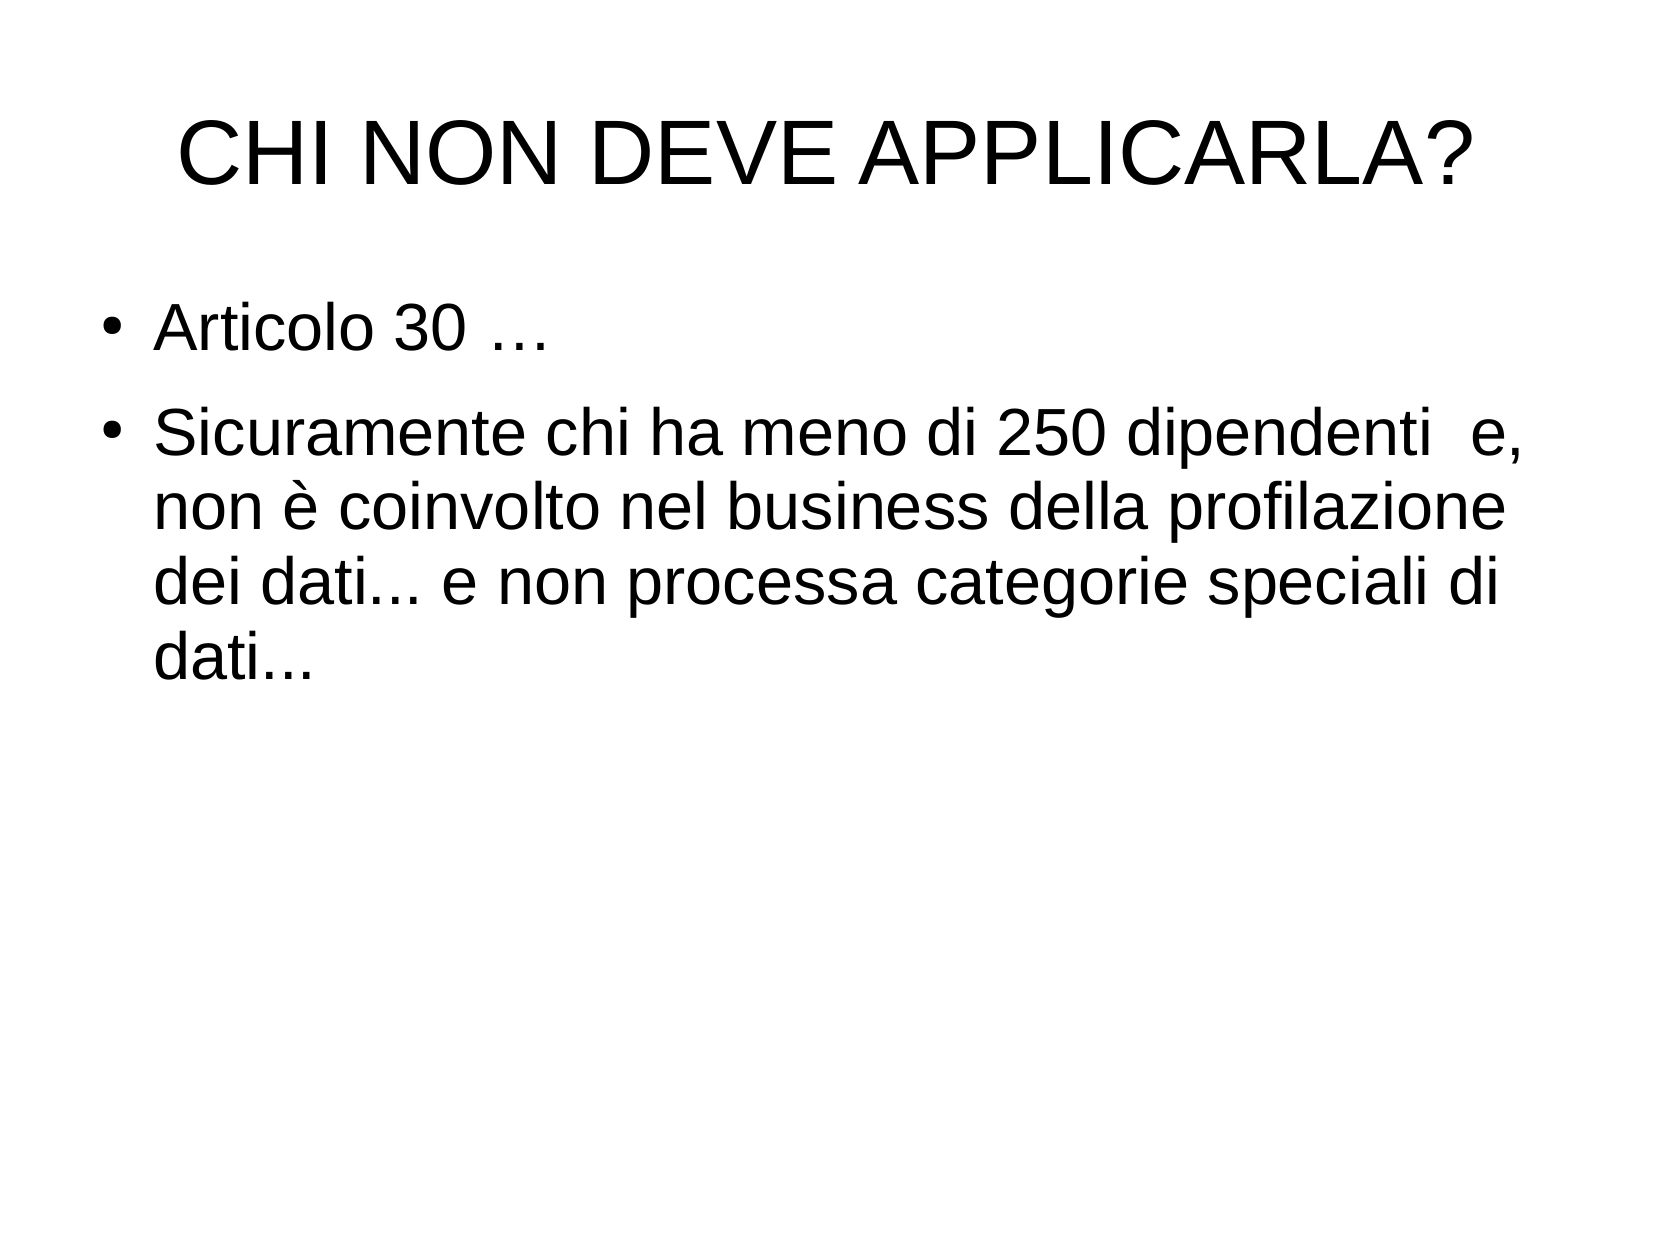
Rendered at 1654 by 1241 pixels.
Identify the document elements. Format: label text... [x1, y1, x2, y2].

title CHI NON DEVE APPLICARLA? [82, 49, 1571, 257]
list Articolo 30 … Sicuramente chi ha meno di 250 dipendenti e, non è coinvolto nel business della profilazione dei dati... e non processa categorie speciali di dati... [82, 290, 1571, 1010]
